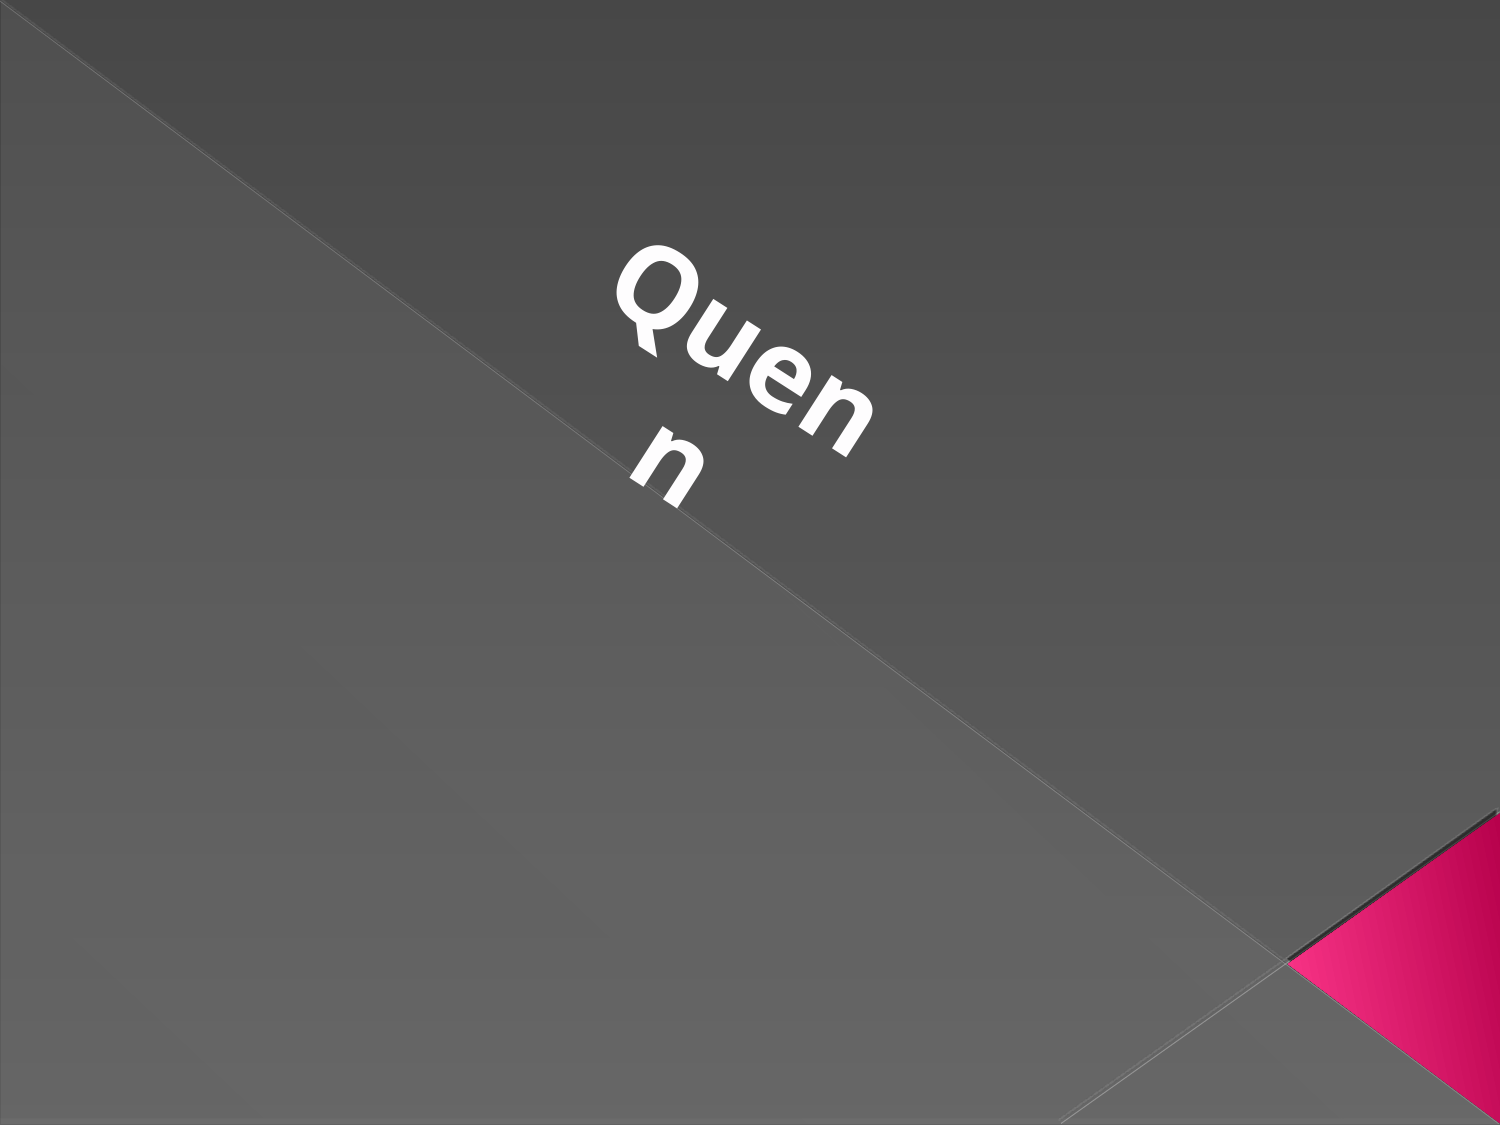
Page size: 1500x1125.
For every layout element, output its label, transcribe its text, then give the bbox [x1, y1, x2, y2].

text_box Quenn [467, 170, 961, 628]
